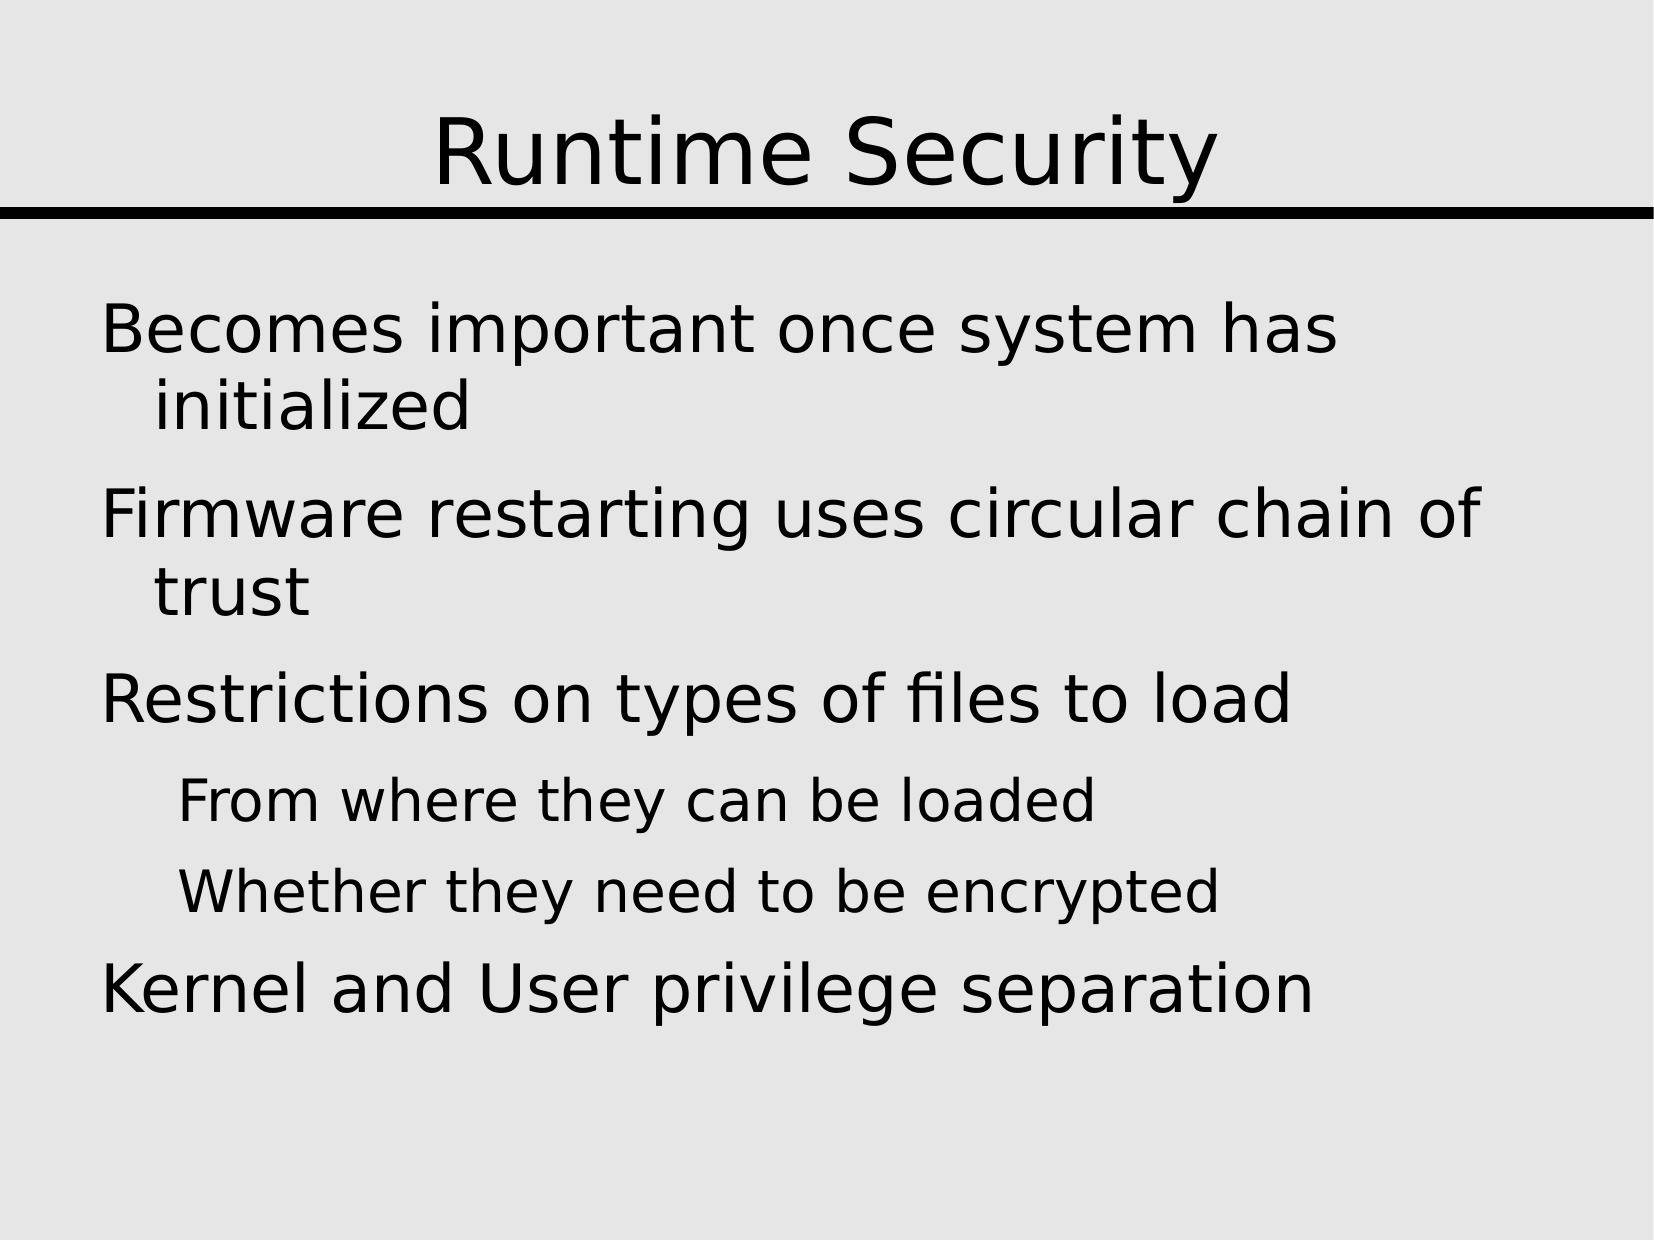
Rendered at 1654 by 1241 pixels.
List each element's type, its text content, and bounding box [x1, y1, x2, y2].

title Runtime Security [82, 49, 1571, 257]
list Becomes important once system has initialized Firmware restarting uses circular chain of trust Restrictions on types of files to load From where they can be loaded Whether they need to be encrypted Kernel and User privilege separation [82, 290, 1571, 1094]
